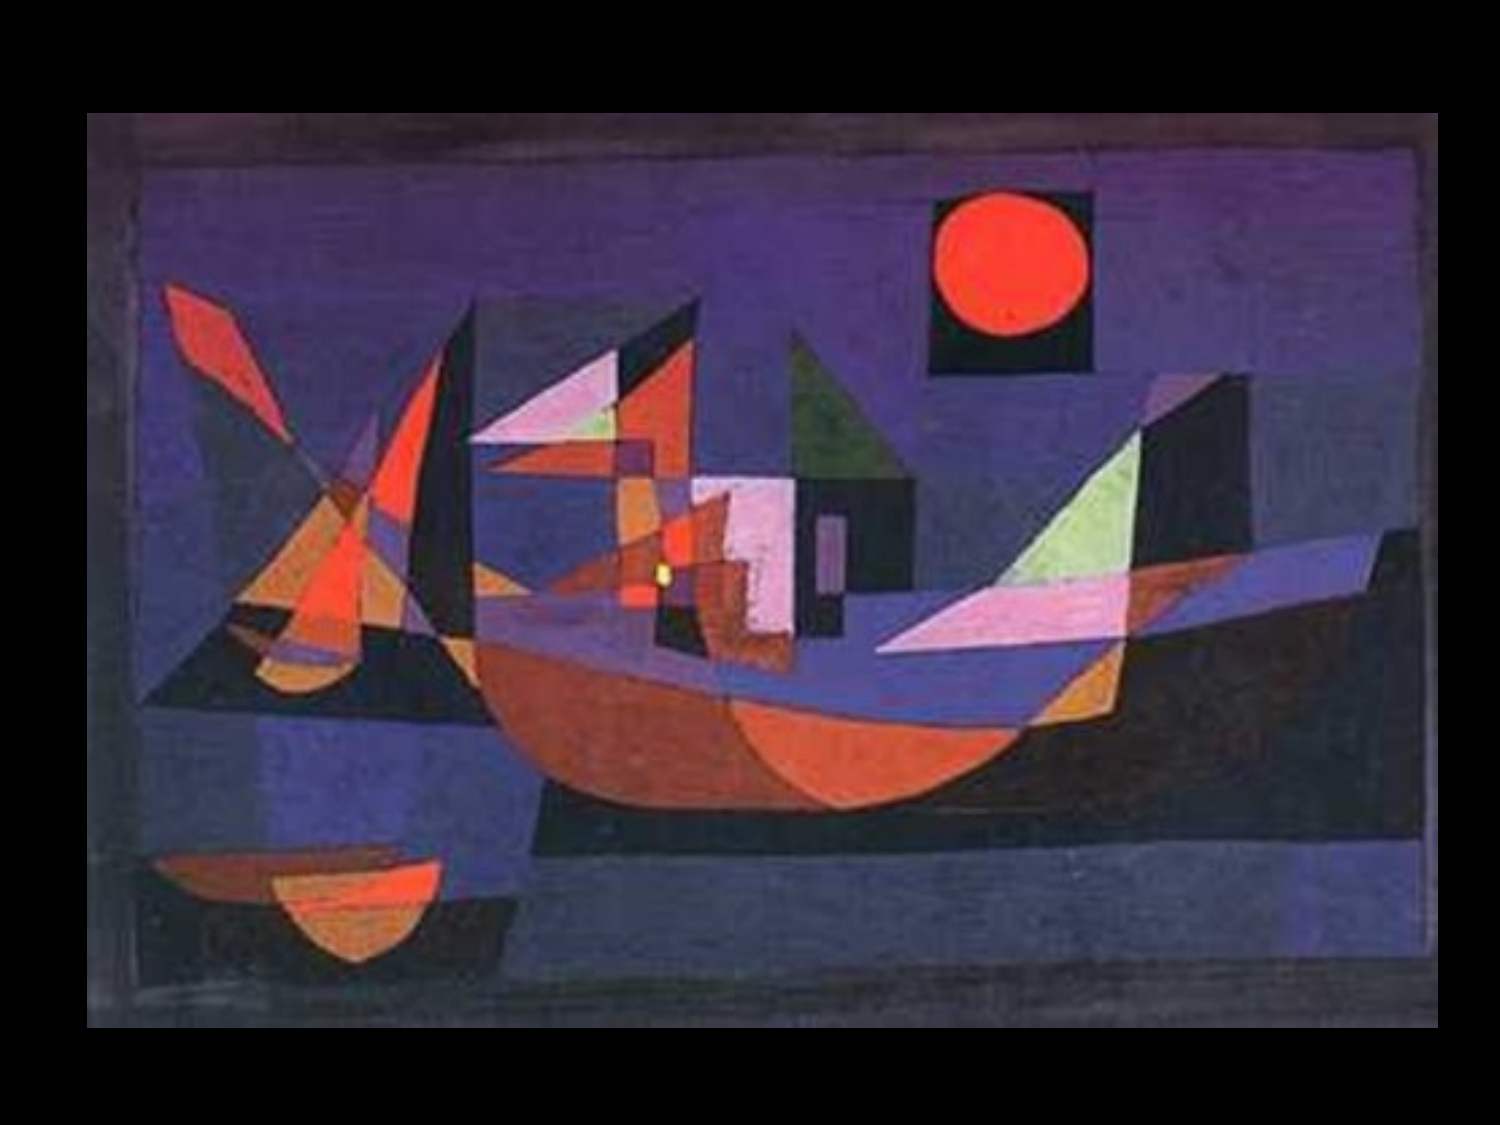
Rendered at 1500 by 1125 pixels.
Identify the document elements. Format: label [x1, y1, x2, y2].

picture [87, 113, 1438, 1028]
